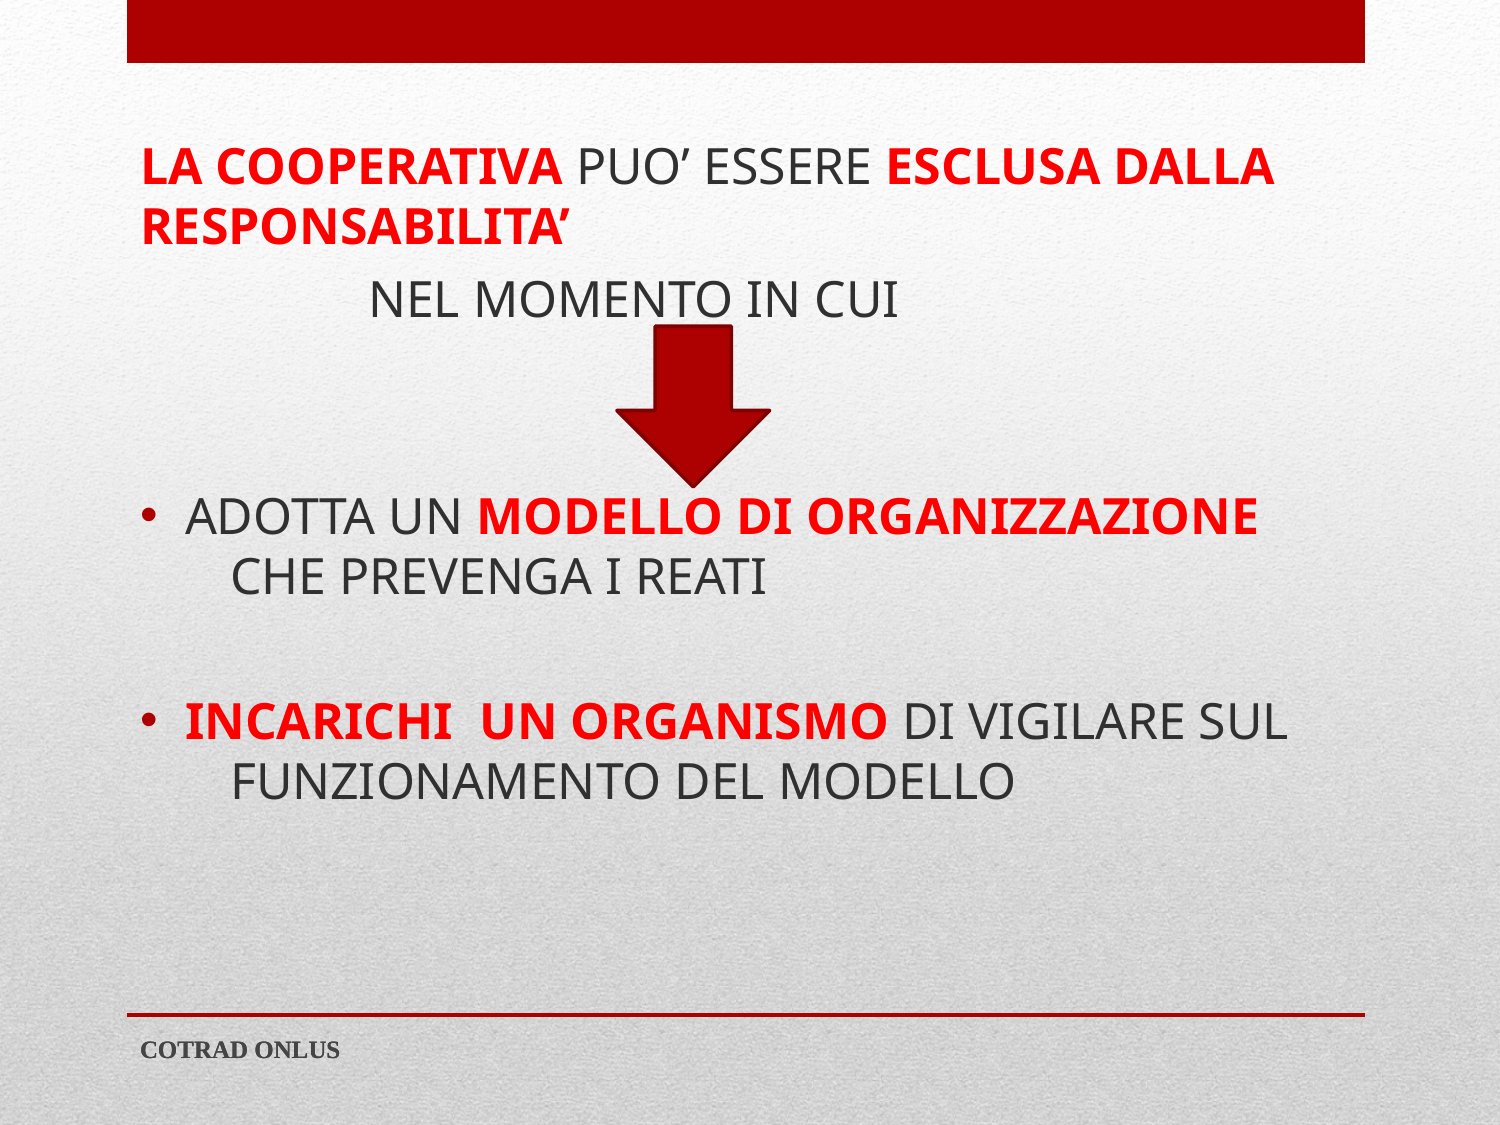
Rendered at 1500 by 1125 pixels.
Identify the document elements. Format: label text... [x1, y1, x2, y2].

text_box COTRAD ONLUS [125, 1018, 925, 1079]
list LA COOPERATIVA PUO’ ESSERE ESCLUSA DALLA RESPONSABILITA’ NEL MOMENTO IN CUI ADOTTA UN MODELLO DI ORGANIZZAZIONE CHE PREVENGA I REATI INCARICHI UN ORGANISMO DI VIGILARE SUL FUNZIONAMENTO DEL MODELLO [125, 54, 1341, 953]
text_box [616, 326, 770, 487]
